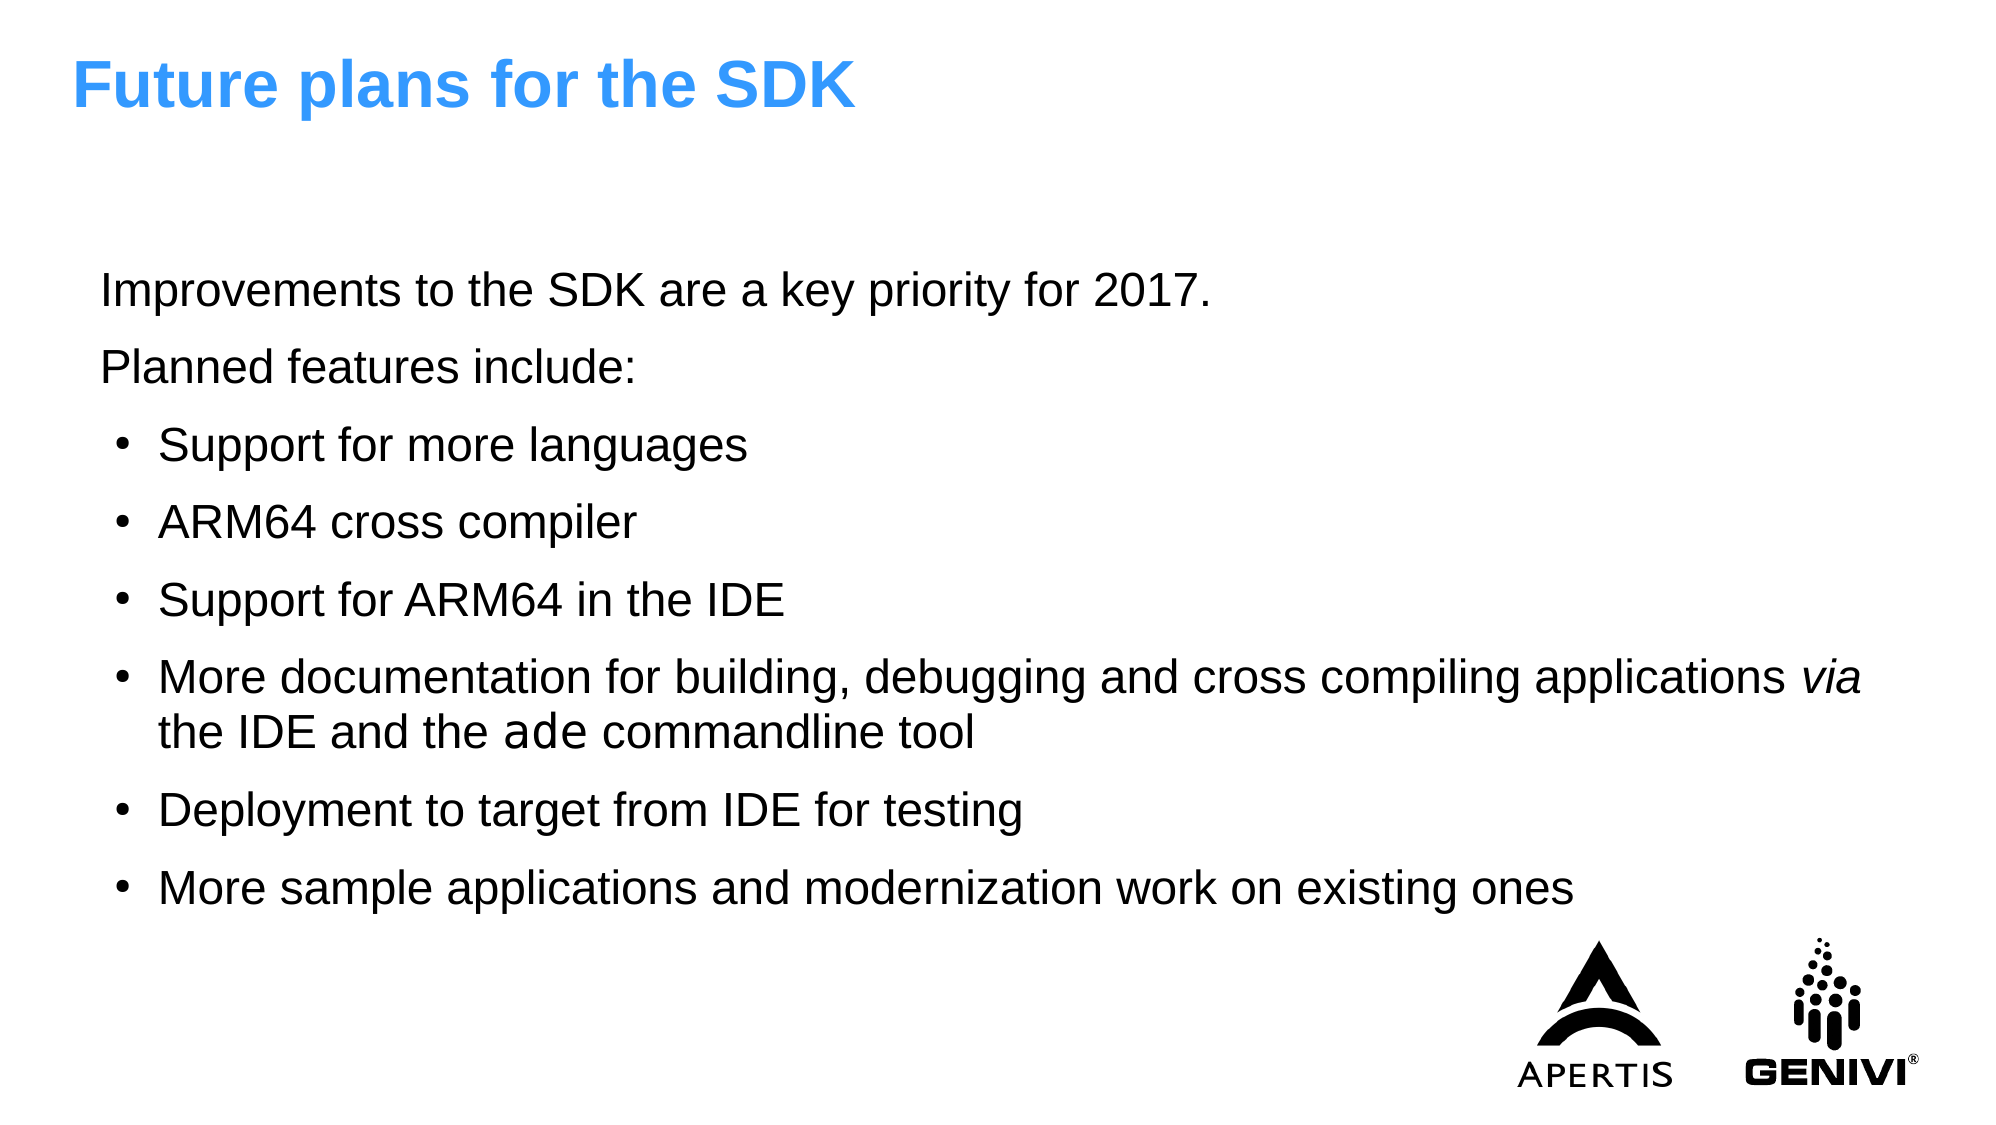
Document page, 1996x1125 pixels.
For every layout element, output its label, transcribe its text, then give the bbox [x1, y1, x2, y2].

picture [1517, 940, 1672, 1087]
list Improvements to the SDK are a key priority for 2017. Planned features include: Support for more languages ARM64 cross compiler Support for ARM64 in the IDE More documentation for building, debugging and cross compiling applications via the IDE and the ade commandline tool Deployment to target from IDE for testing More sample applications and modernization work on existing ones [99, 263, 1896, 916]
title Future plans for the SDK [71, 29, 1868, 139]
